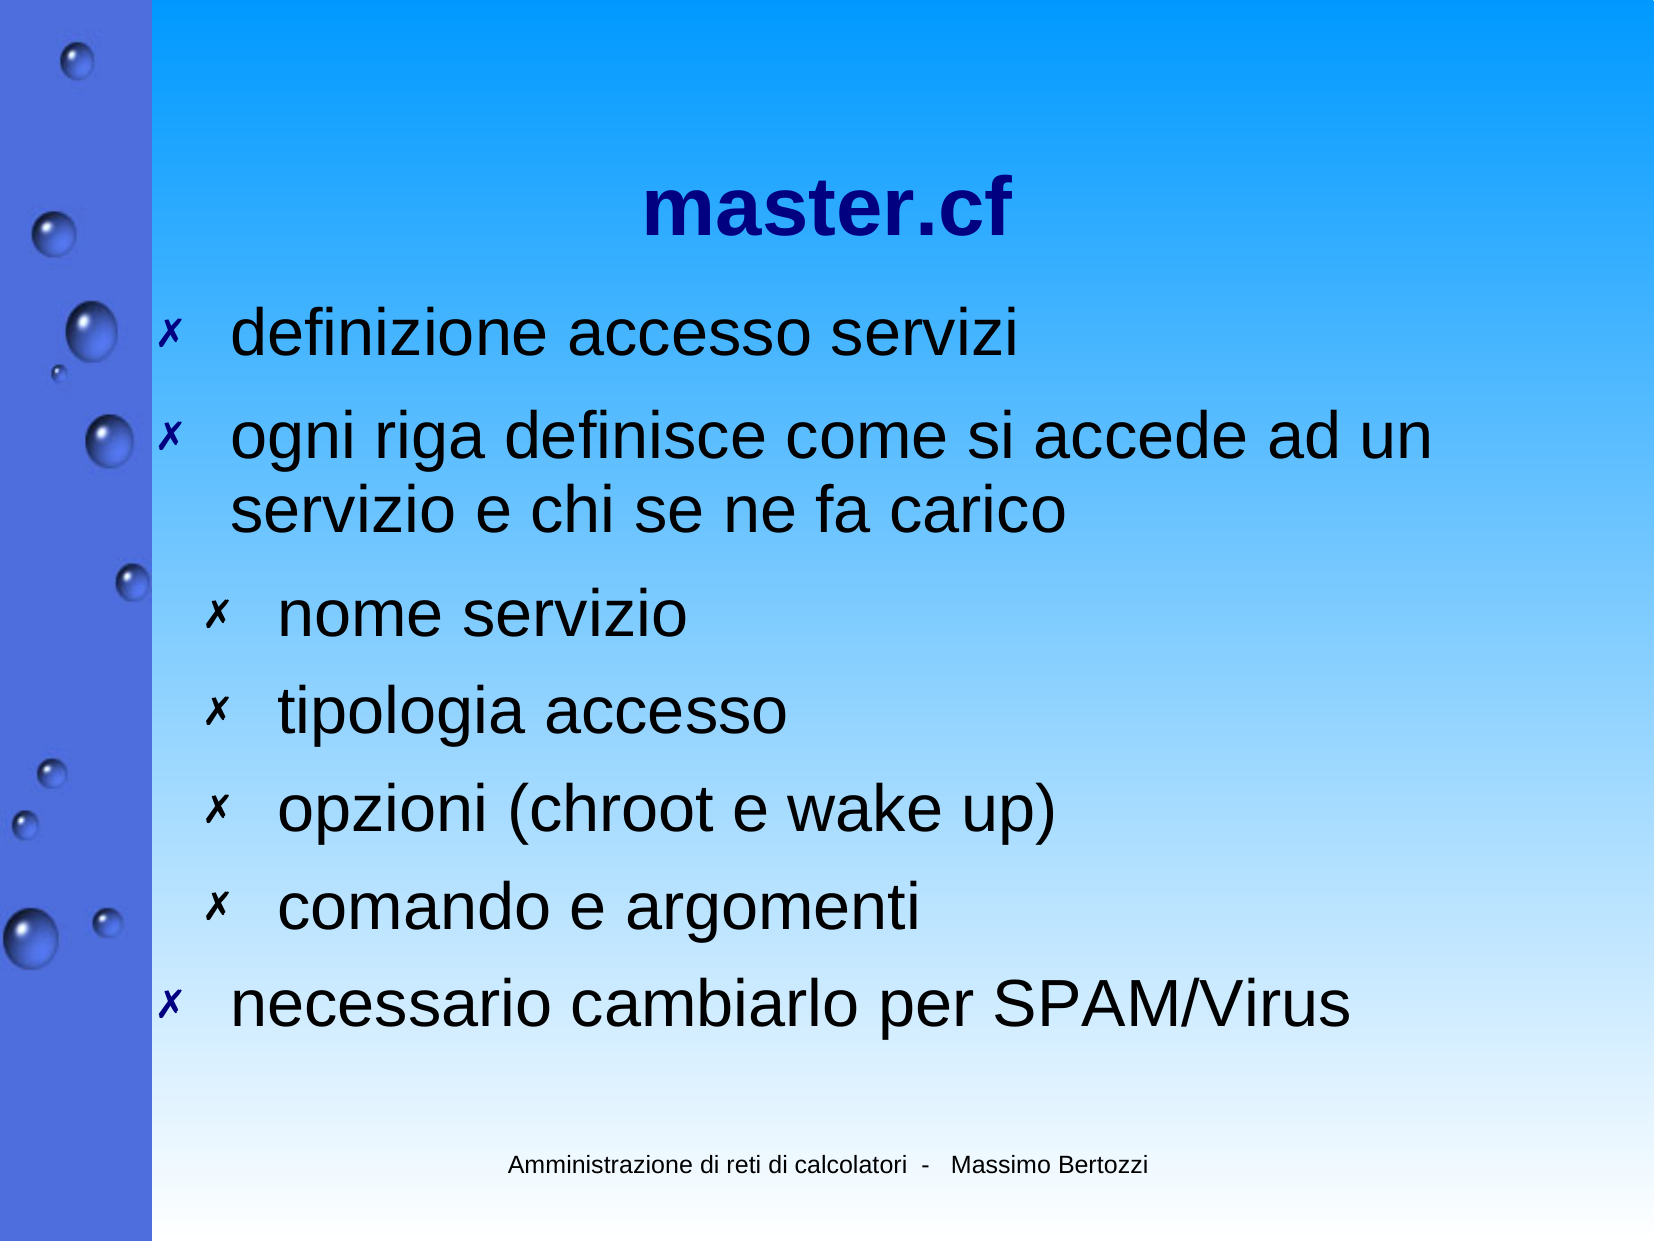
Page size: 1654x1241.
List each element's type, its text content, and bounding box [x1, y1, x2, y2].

title master.cf [121, 102, 1534, 311]
picture [0, 0, 152, 1241]
list definizione accesso servizi ogni riga definisce come si accede ad un servizio e chi se ne fa carico nome servizio tipologia accesso opzioni (chroot e wake up) comando e argomenti necessario cambiarlo per SPAM/Virus [147, 295, 1560, 1077]
